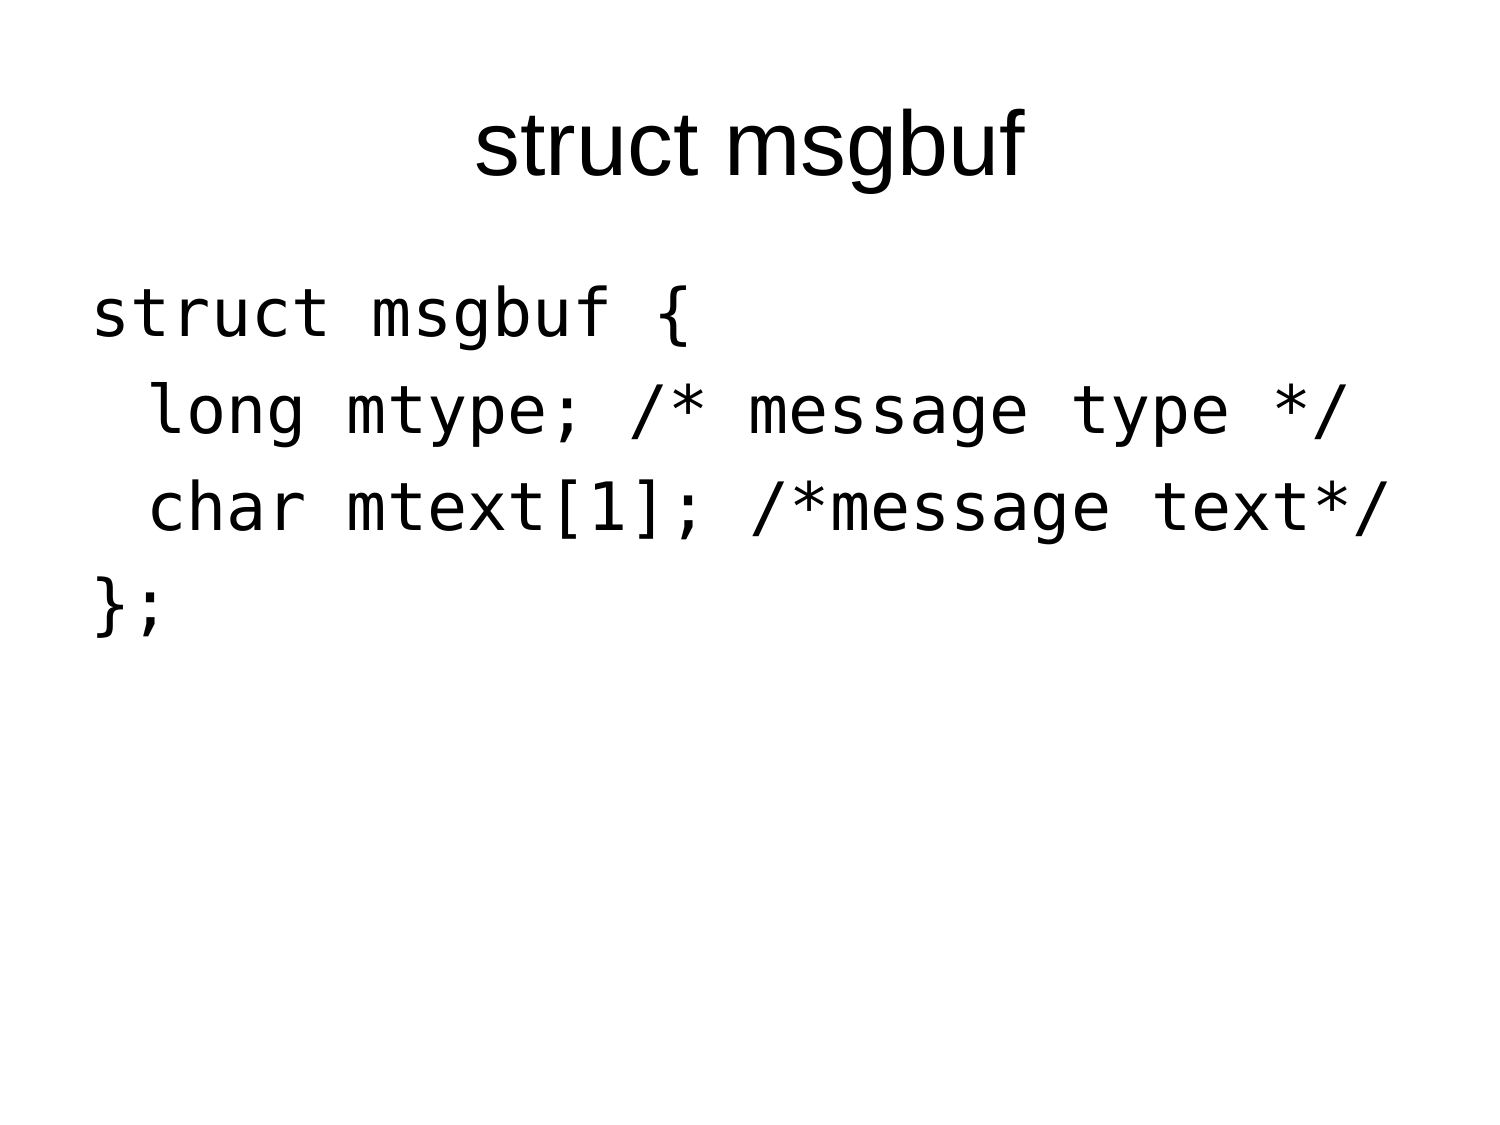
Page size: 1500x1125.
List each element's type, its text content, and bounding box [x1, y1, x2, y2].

list struct msgbuf { long mtype; /* message type */ char mtext[1]; /*message text*/ }; [75, 262, 1426, 1005]
title struct msgbuf [75, 45, 1426, 233]
